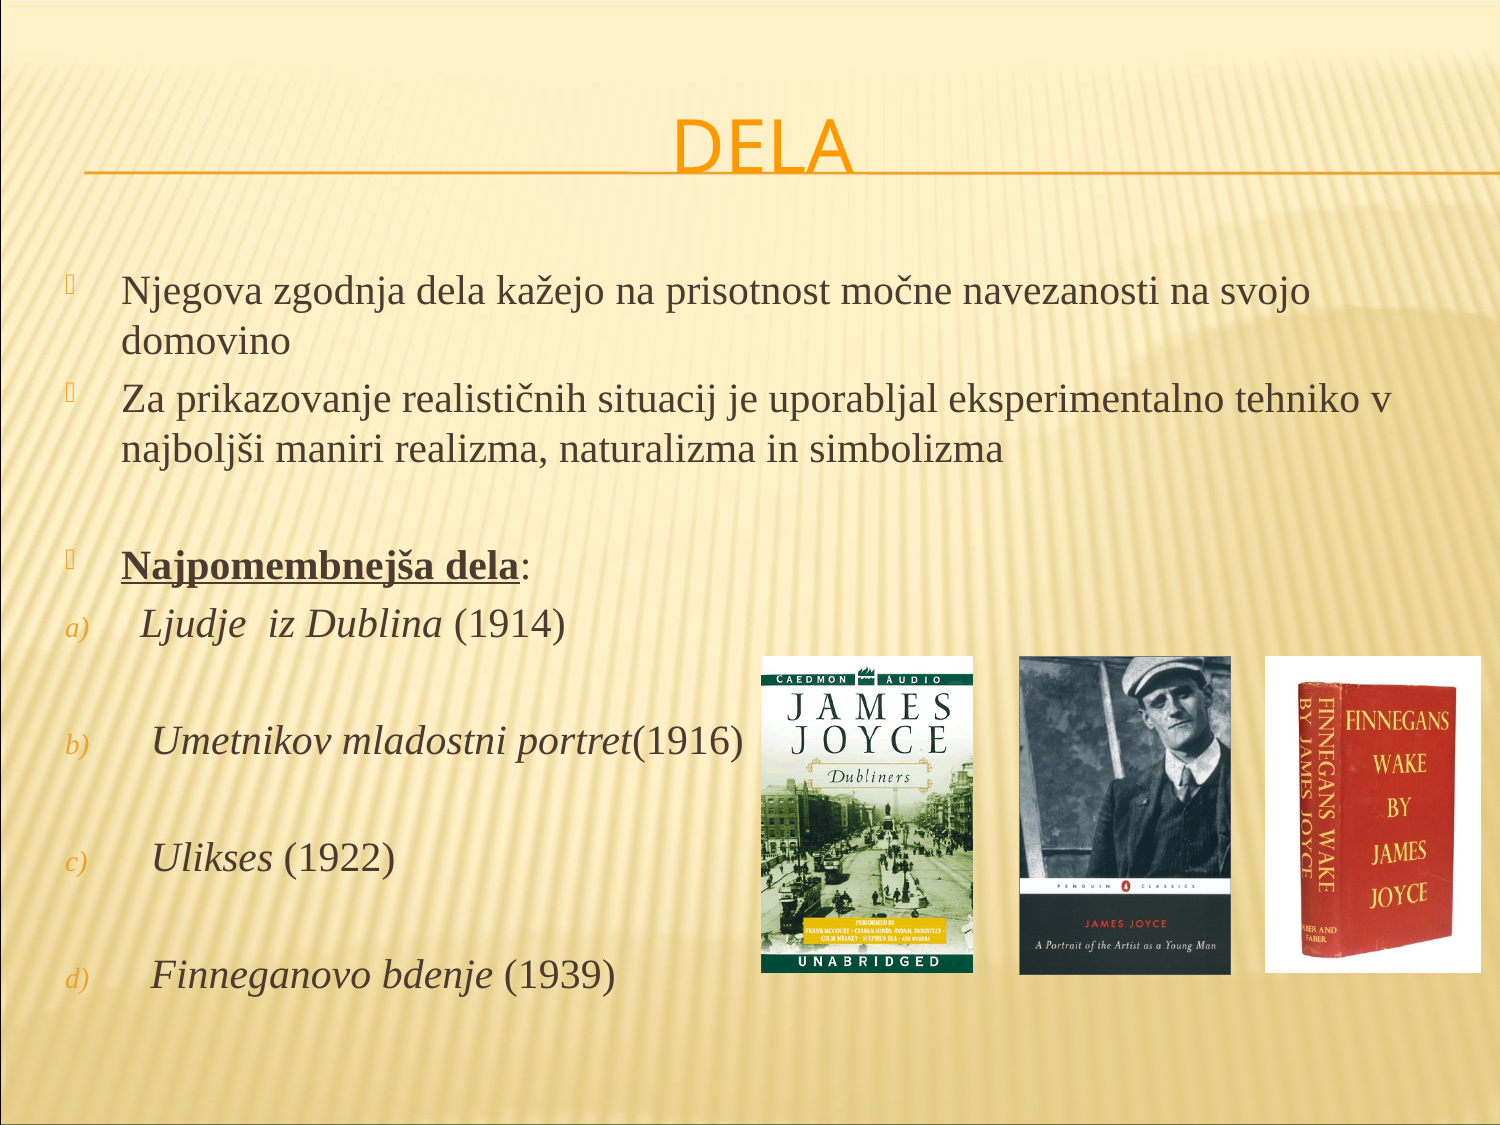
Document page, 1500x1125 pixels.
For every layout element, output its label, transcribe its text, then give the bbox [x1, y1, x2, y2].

list Njegova zgodnja dela kažejo na prisotnost močne navezanosti na svojo domovino Za prikazovanje realističnih situacij je uporabljal eksperimentalno tehniko v najboljši maniri realizma, naturalizma in simbolizma Najpomembnejša dela: Ljudje iz Dublina (1914) Umetnikov mladostni portret(1916) Ulikses (1922) Finneganovo bdenje (1939) [50, 254, 1475, 1079]
picture [0, 0, 1500, 1125]
title DELa [50, 75, 1475, 213]
